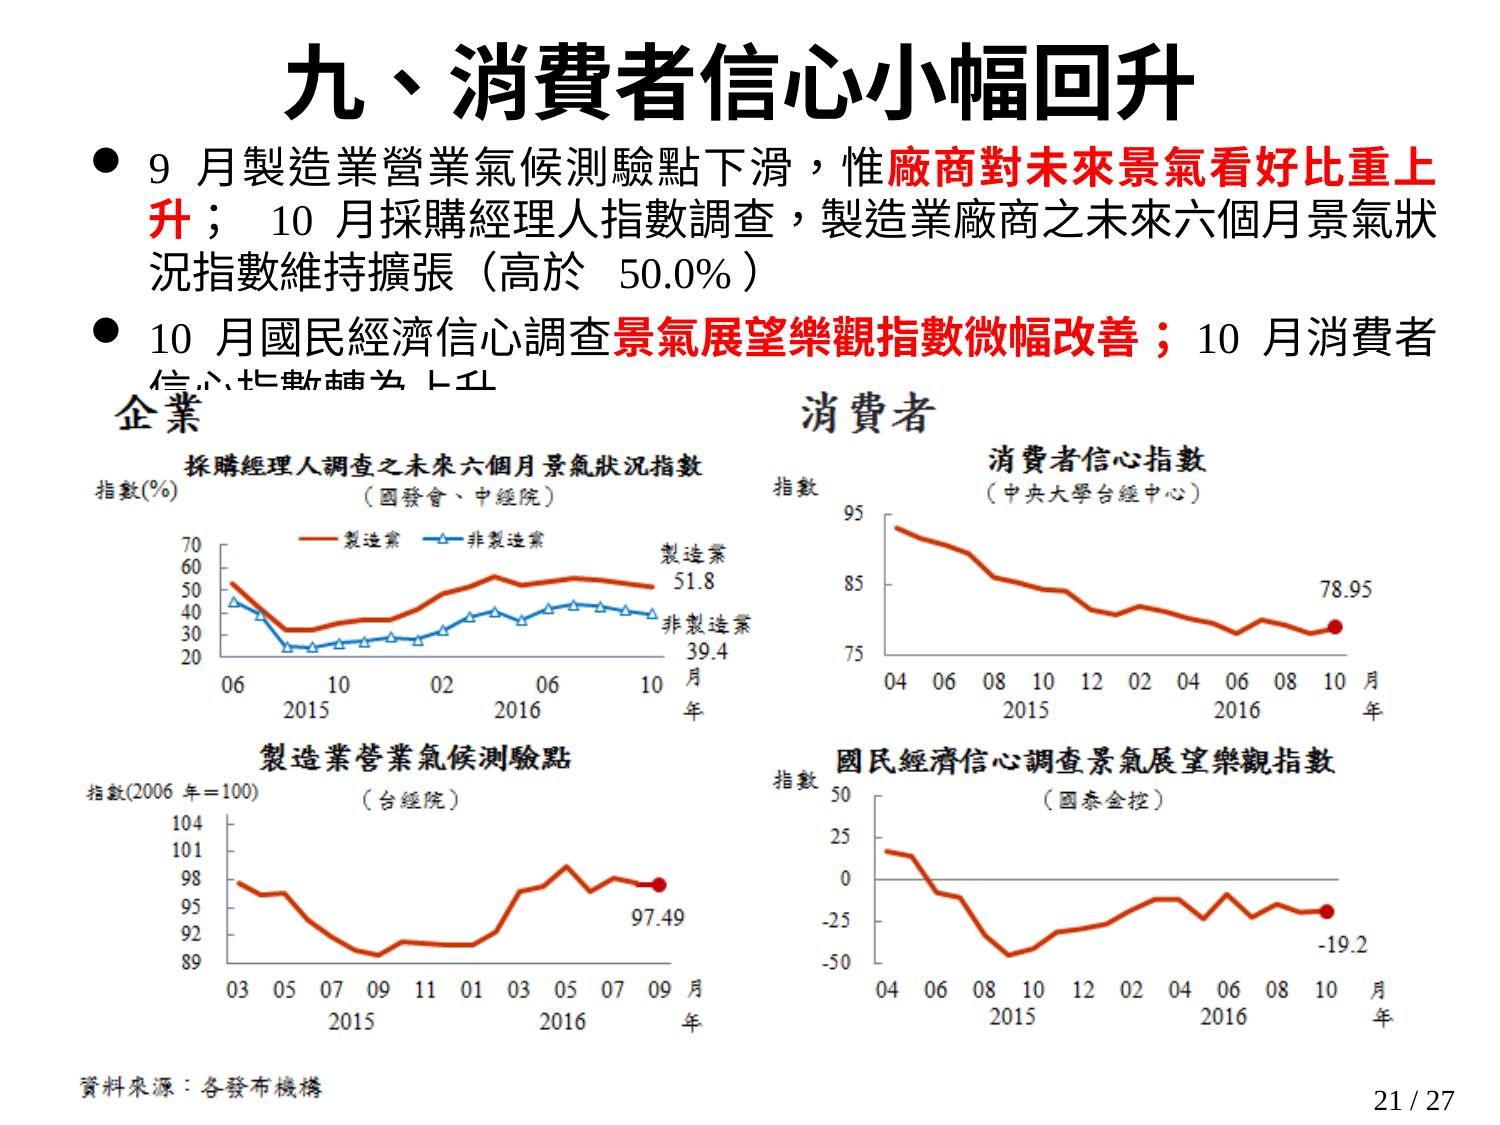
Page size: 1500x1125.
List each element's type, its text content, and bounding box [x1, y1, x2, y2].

picture [71, 390, 1430, 1040]
text_box 9 月製造業營業氣候測驗點下滑，惟廠商對未來景氣看好比重上升； 10 月採購經理人指數調查，製造業廠商之未來六個月景氣狀況指數維持擴張（高於 50.0%） 10 月國民經濟信心調查景氣展望樂觀指數微幅改善；10 月消費者信心指數轉為上升 [50, 130, 1462, 384]
picture [63, 1062, 372, 1111]
title 九、消費者信心小幅回升 [50, 0, 1429, 161]
